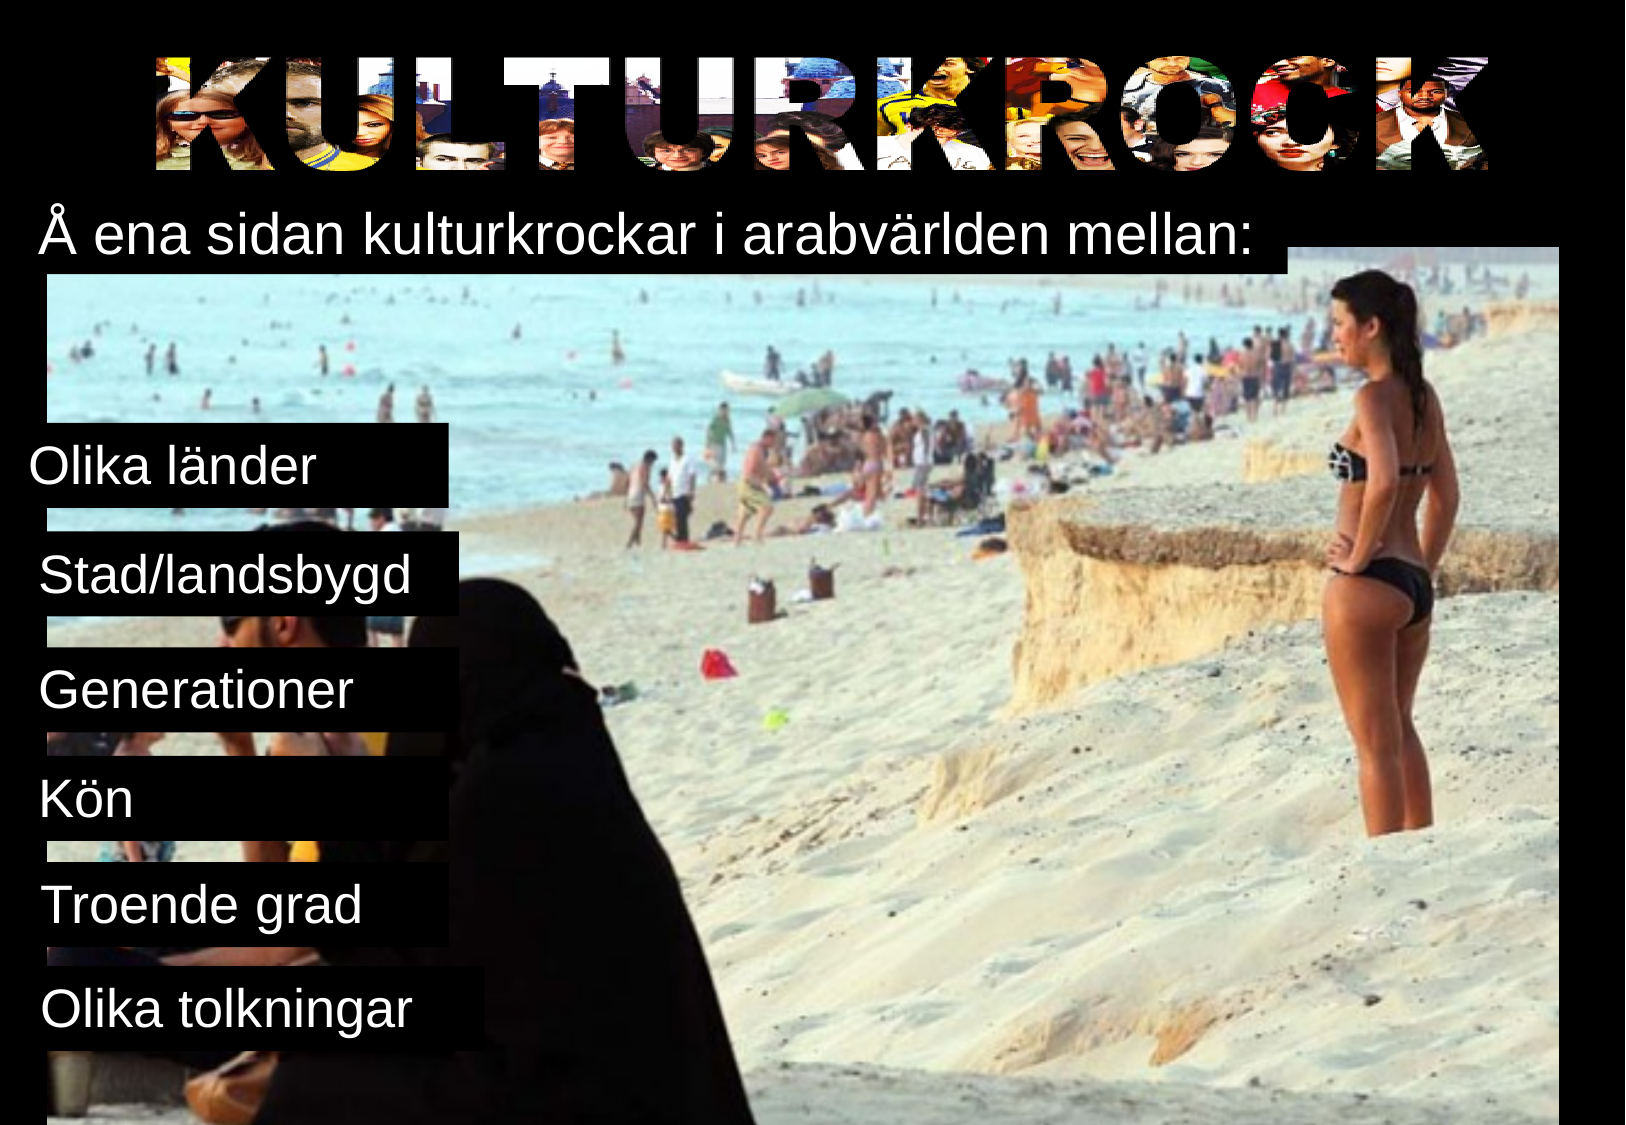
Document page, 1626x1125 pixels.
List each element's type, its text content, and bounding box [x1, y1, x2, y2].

text_box Å ena sidan kulturkrockar i arabvärlden mellan: [23, 189, 1288, 275]
picture [47, 247, 1559, 1125]
text_box Stad/landsbygd [23, 531, 459, 617]
text_box Generationer [23, 647, 459, 733]
text_box Troende grad [25, 862, 449, 948]
text_box Olika tolkningar [25, 966, 485, 1052]
picture [134, 0, 1512, 225]
text_box Olika länder [13, 422, 449, 508]
text_box Kön [23, 755, 449, 841]
